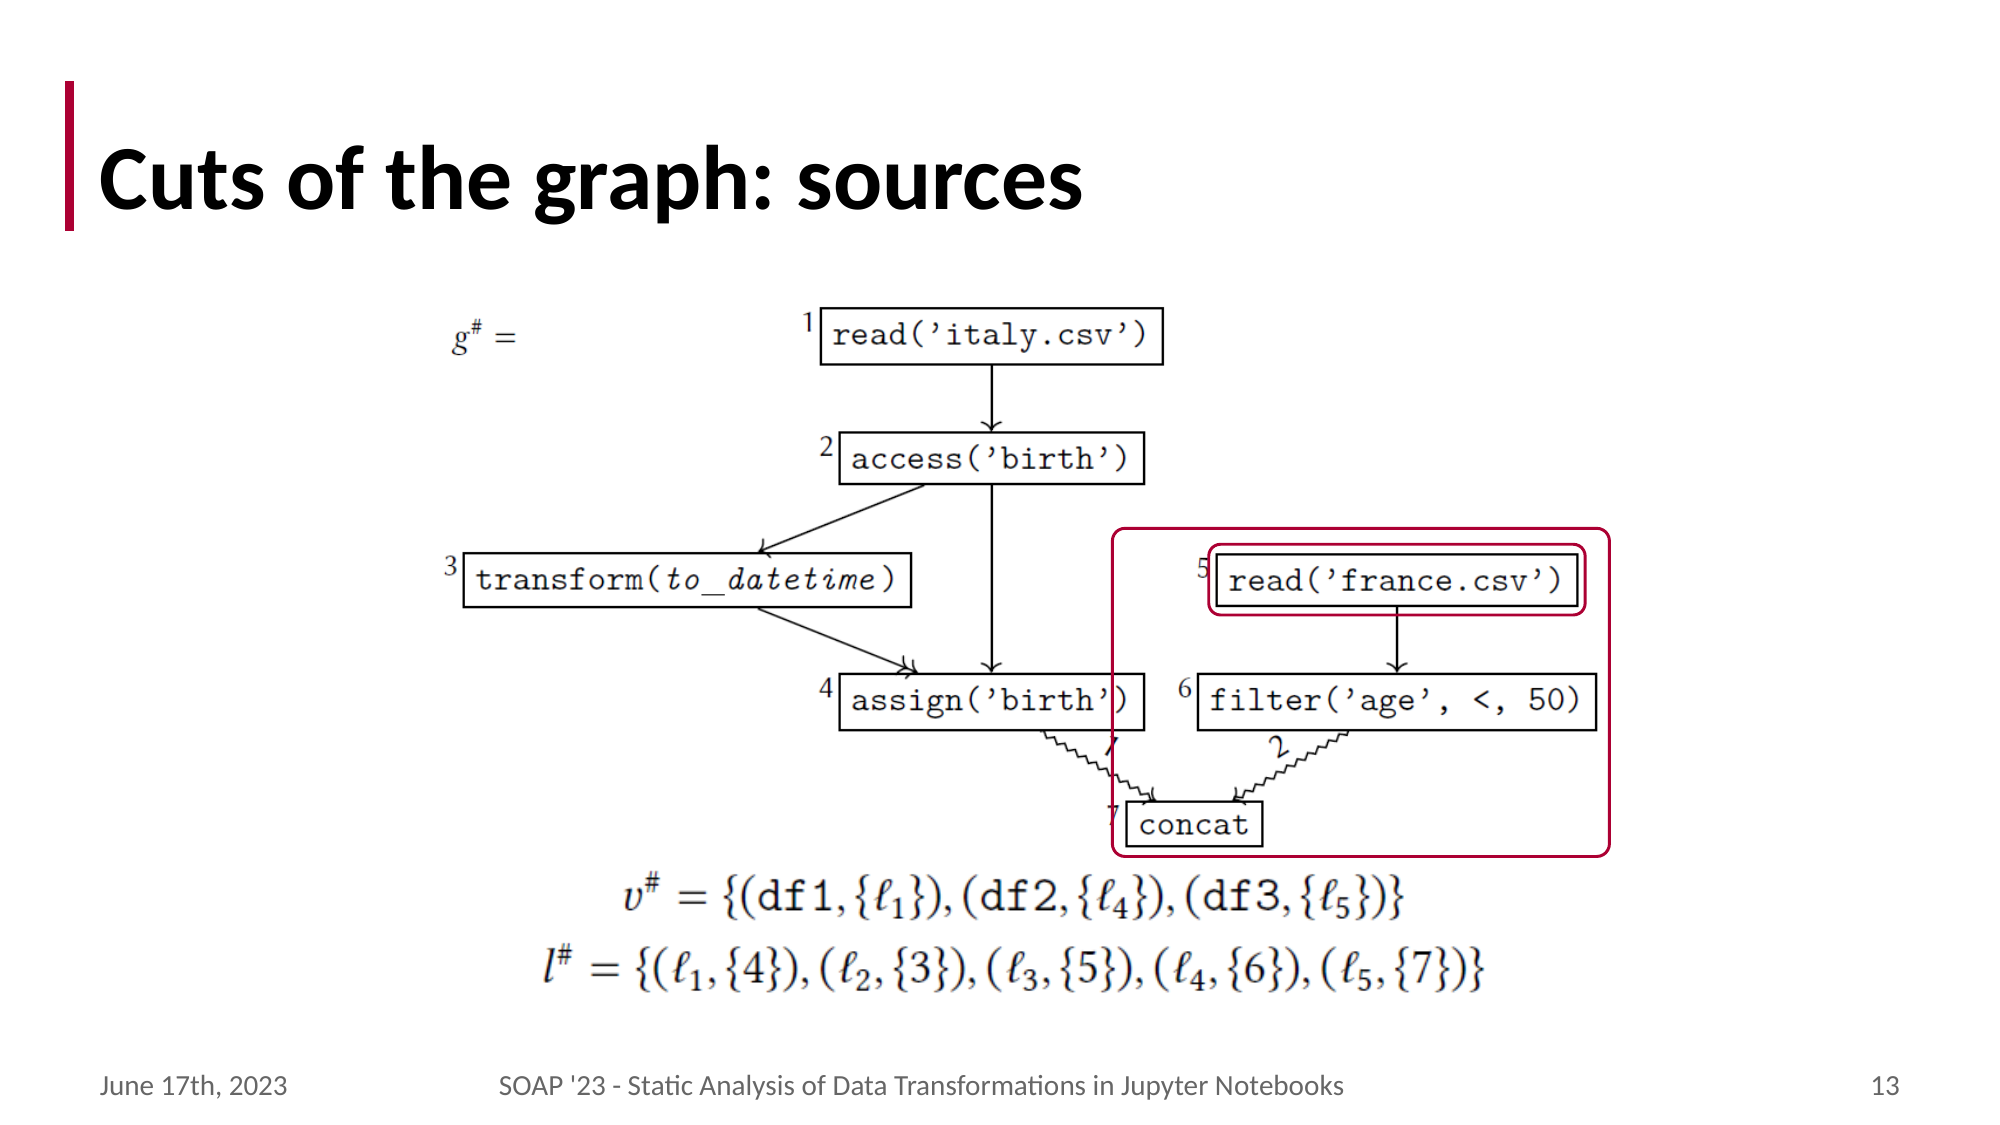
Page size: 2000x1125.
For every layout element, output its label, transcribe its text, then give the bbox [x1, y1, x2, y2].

title Cuts of the graph: sources [99, 44, 1900, 233]
picture [424, 279, 1629, 851]
picture [181, 860, 1870, 1014]
picture [1114, 530, 1607, 851]
